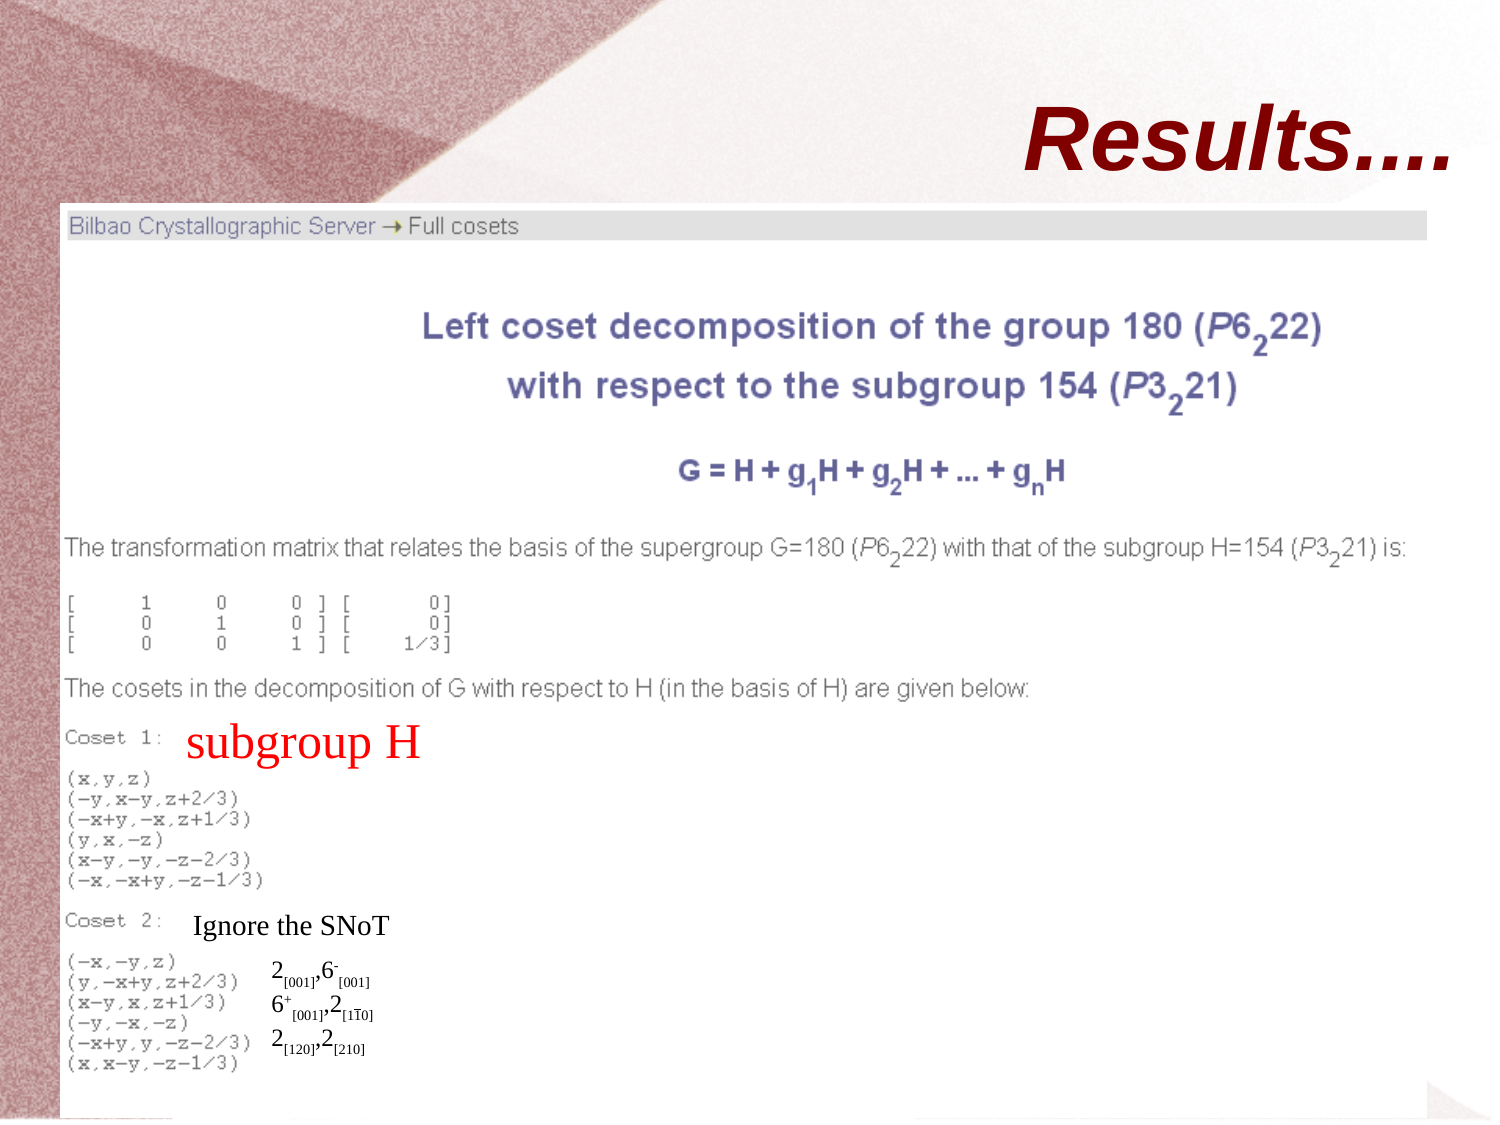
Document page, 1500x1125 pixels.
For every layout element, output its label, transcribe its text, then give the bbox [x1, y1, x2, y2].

text_box subgroup H [171, 706, 437, 778]
title Results.... [541, 52, 1458, 226]
picture [0, 0, 1500, 1125]
text_box 2[001],6-[001] 6+[001],2[110] 2[120],2[210] [256, 949, 457, 1067]
text_box Ignore the SNoT [178, 901, 405, 950]
